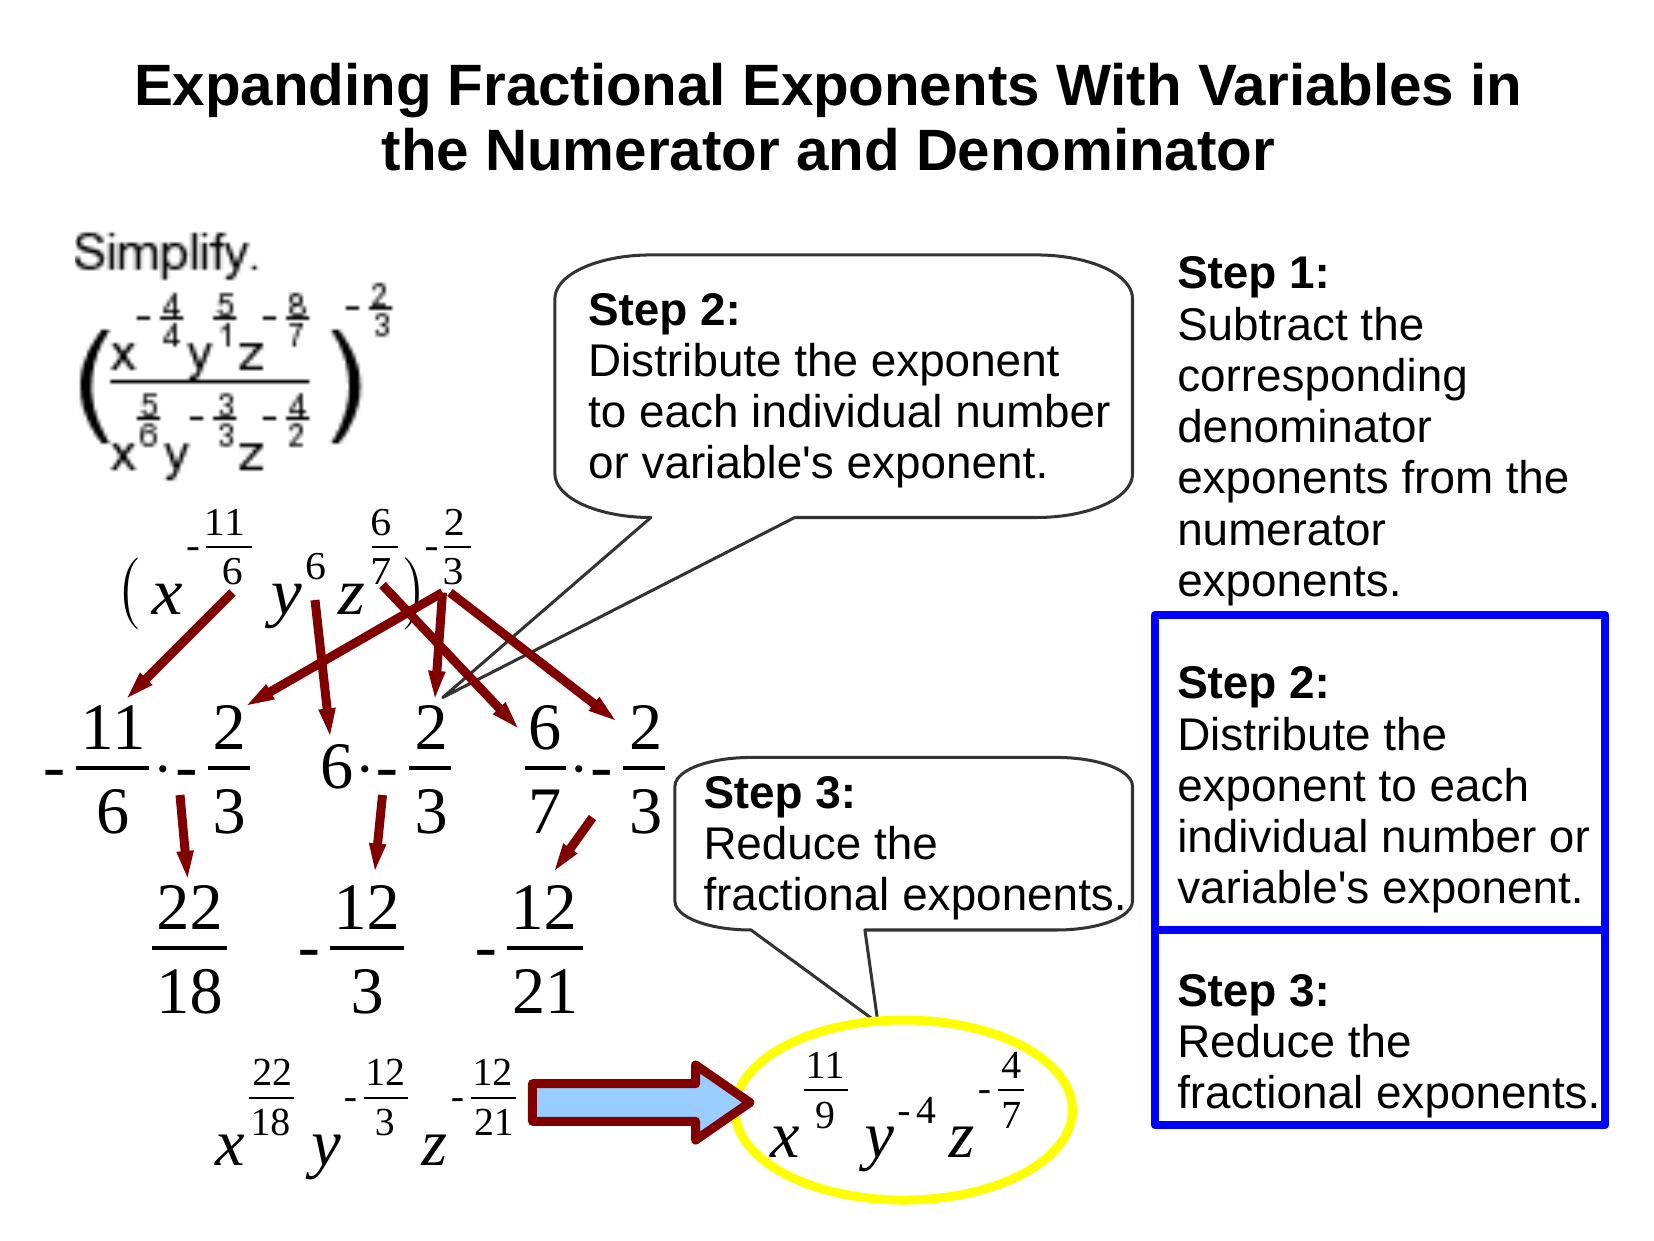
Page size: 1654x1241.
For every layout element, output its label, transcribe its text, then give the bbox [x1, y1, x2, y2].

picture [75, 204, 473, 488]
text_box Step 1: Subtract the corresponding denominator exponents from the numerator exponents. Step 2: Distribute the exponent to each individual number or variable's exponent. Step 3: Reduce the fractional exponents. [1162, 619, 1601, 926]
text_box Step 3: Reduce the fractional exponents. [674, 757, 1133, 1017]
text_box Expanding Fractional Exponents With Variables in the Numerator and Denominator [97, 45, 1561, 193]
chart [37, 689, 676, 848]
chart [757, 1042, 1032, 1172]
chart [142, 870, 592, 1028]
text_box [532, 1065, 750, 1141]
text_box Step 1: Subtract the corresponding denominator exponents from the numerator exponents. Step 2: Distribute the exponent to each individual number or variable's exponent. Step 3: Reduce the fractional exponents. [1162, 934, 1601, 1121]
chart [202, 1050, 523, 1180]
text_box Step 2: Distribute the exponent to each individual number or variable's exponent. [452, 254, 1133, 689]
chart [112, 499, 479, 631]
text_box Step 1: Subtract the corresponding denominator exponents from the numerator exponents. Step 2: Distribute the exponent to each individual number or variable's exponent. Step 3: Reduce the fractional exponents. [1162, 240, 1621, 1241]
